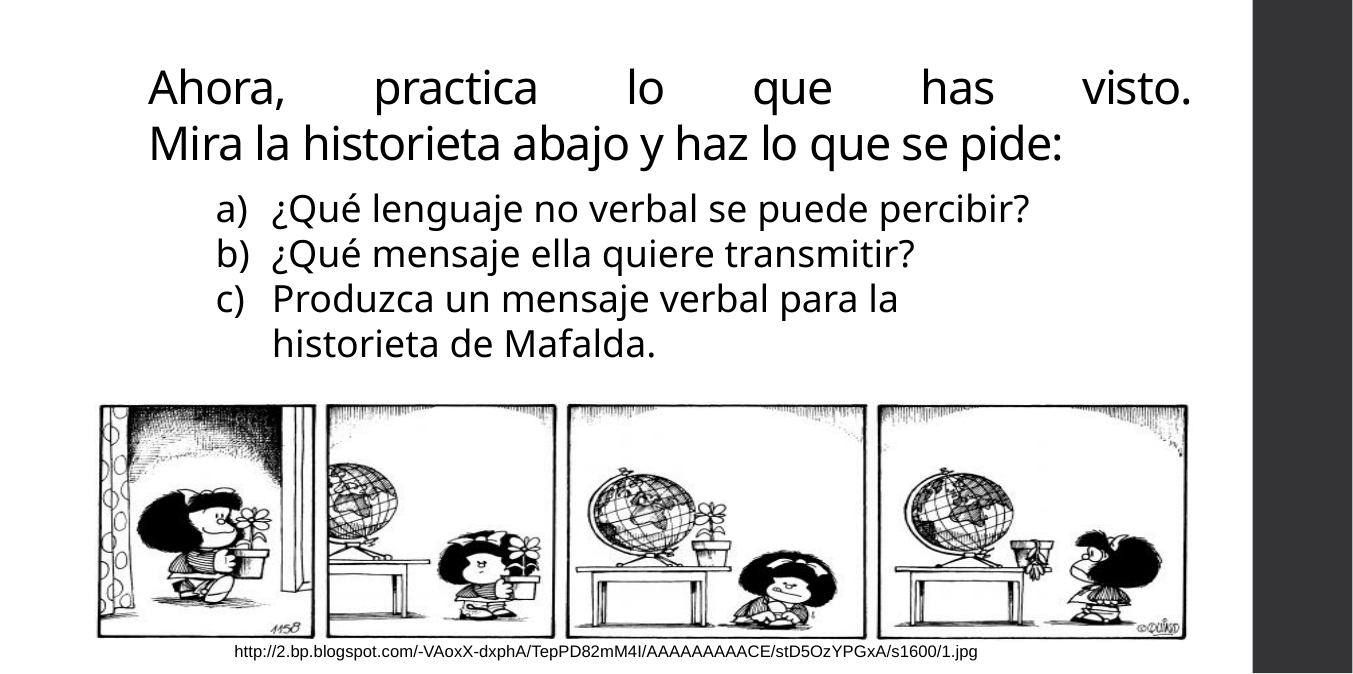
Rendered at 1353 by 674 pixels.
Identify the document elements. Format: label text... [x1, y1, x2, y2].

text_box ¿Qué lenguaje no verbal se puede percibir? ¿Qué mensaje ella quiere transmitir? Produzca un mensaje verbal para la historieta de Mafalda. [200, 177, 1081, 373]
title Ahora, practica lo que has visto. Mira la historieta abajo y haz lo que se pide: [133, 47, 1209, 178]
picture [94, 401, 1193, 641]
text_box http://2.bp.blogspot.com/-VAoxX-dxphA/TepPD82mM4I/AAAAAAAAACE/stD5OzYPGxA/s1600/1.jpg [111, 630, 1102, 674]
